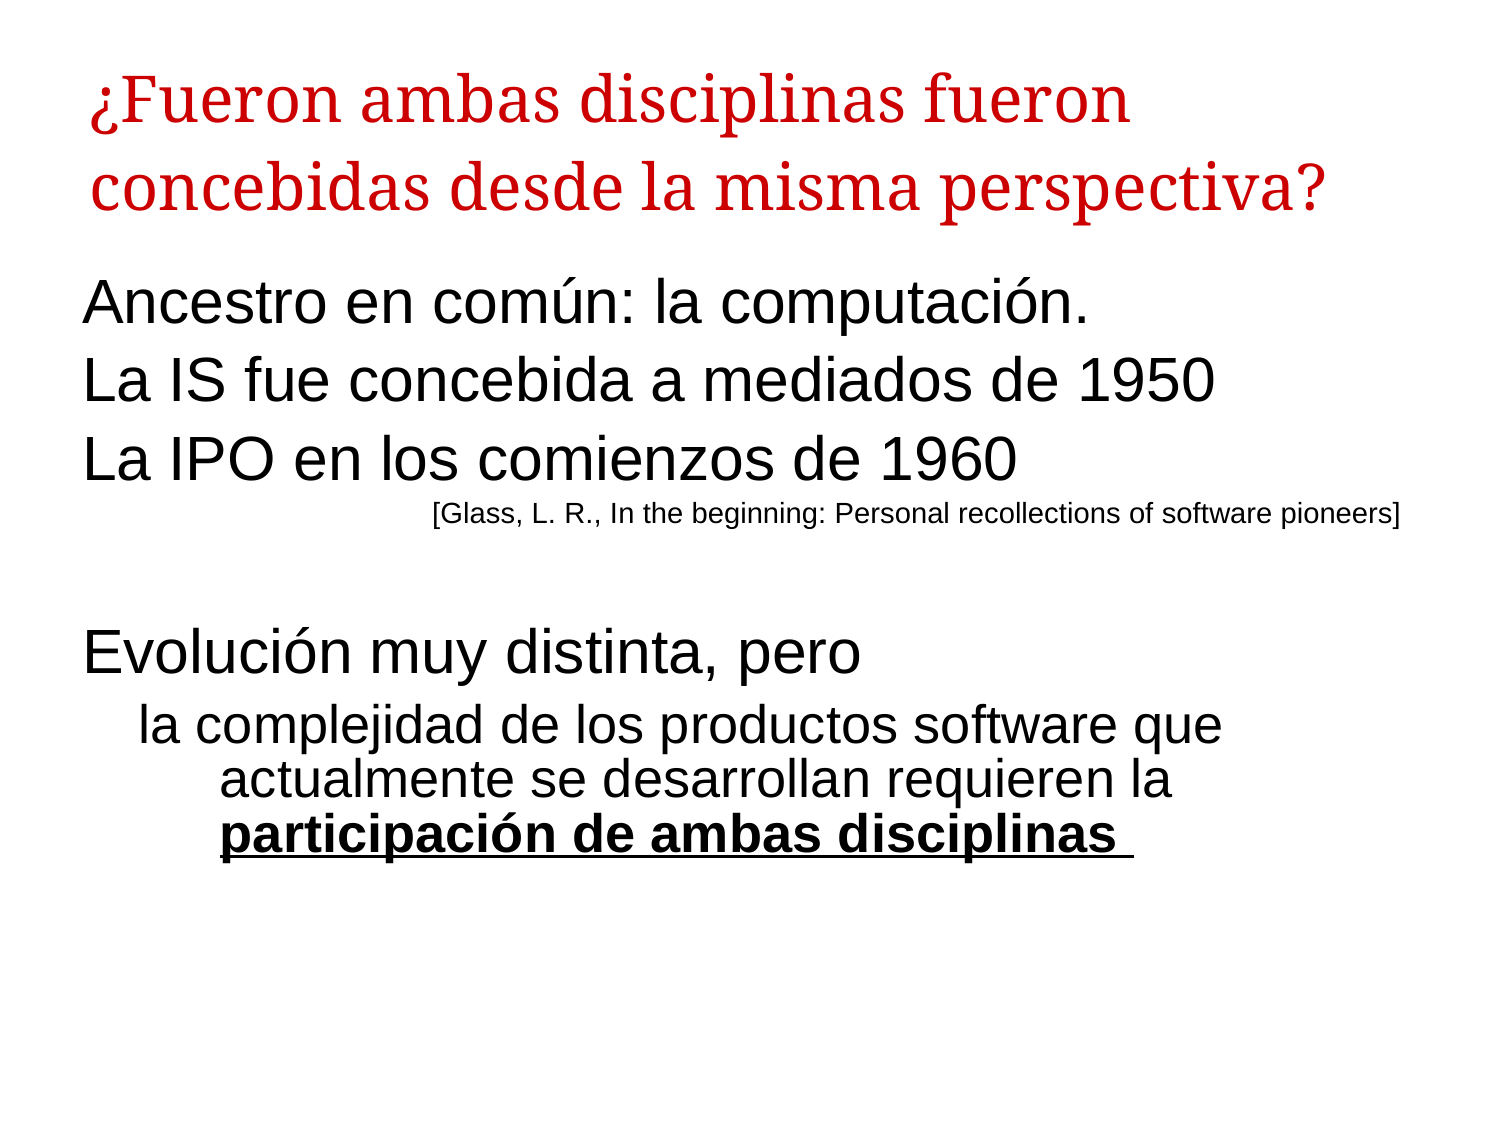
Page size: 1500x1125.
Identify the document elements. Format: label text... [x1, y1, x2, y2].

list Ancestro en común: la computación. La IS fue concebida a mediados de 1950 La IPO en los comienzos de 1960 [Glass, L. R., In the beginning: Personal recollections of software pioneers] Evolución muy distinta, pero la complejidad de los productos software que actualmente se desarrollan requieren la participación de ambas disciplinas [67, 265, 1418, 1049]
title ¿Fueron ambas disciplinas fueron concebidas desde la misma perspectiva? [75, 45, 1477, 240]
